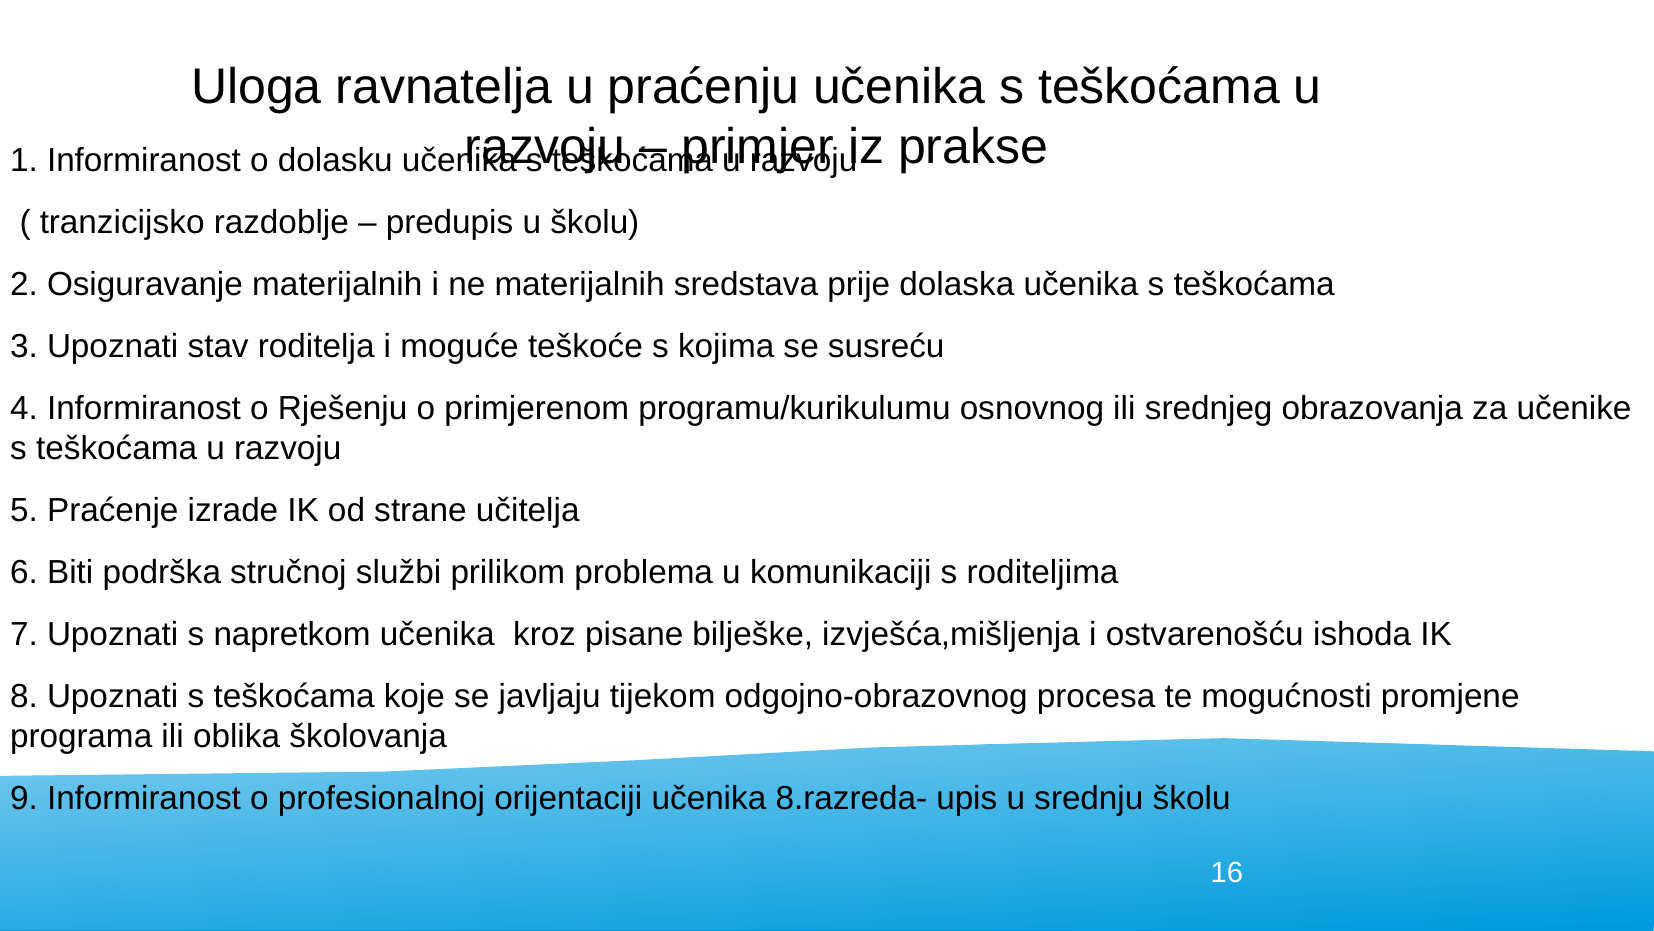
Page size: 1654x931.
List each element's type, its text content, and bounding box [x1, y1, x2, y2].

title Uloga ravnatelja u praćenju učenika s teškoćama u razvoju – primjer iz prakse [136, 53, 1377, 117]
subtitle 1. Informiranost o dolasku učenika s teškoćama u razvoju ( tranzicijsko razdoblje – predupis u školu) 2. Osiguravanje materijalnih i ne materijalnih sredstava prije dolaska učenika s teškoćama 3. Upoznati stav roditelja i moguće teškoće s kojima se susreću 4. Informiranost o Rješenju o primjerenom programu/kurikulumu osnovnog ili srednjeg obrazovanja za učenike s teškoćama u razvoju 5. Praćenje izrade IK od strane učitelja 6. Biti podrška stručnoj službi prilikom problema u komunikaciji s roditeljima 7. Upoznati s napretkom učenika kroz pisane bilješke, izvješća,mišljenja i ostvarenošću ishoda IK 8. Upoznati s teškoćama koje se javljaju tijekom odgojno-obrazovnog procesa te mogućnosti promjene programa ili oblika školovanja 9. Informiranost o profesionalnoj orijentaciji učenika 8.razreda- upis u srednju školu [10, 137, 1644, 753]
